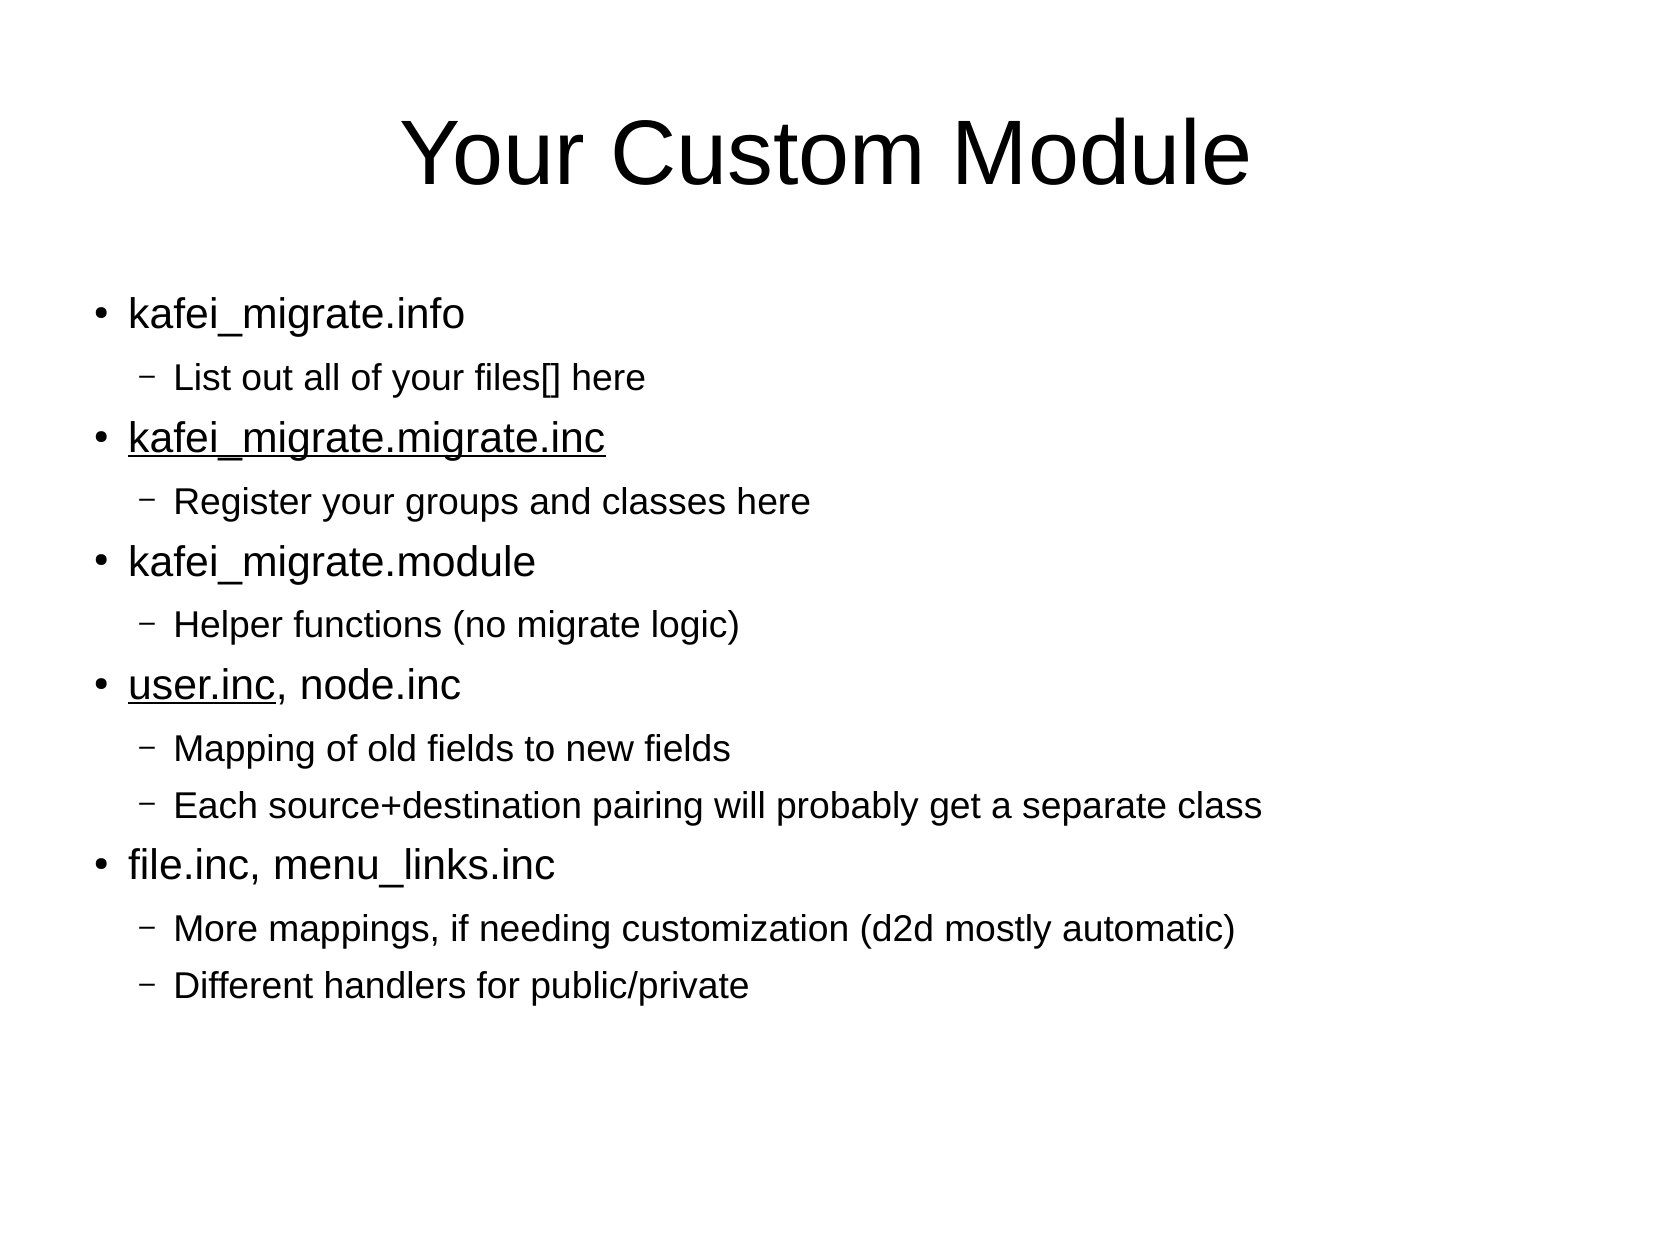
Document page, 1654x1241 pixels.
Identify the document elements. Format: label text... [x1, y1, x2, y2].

list kafei_migrate.info List out all of your files[] here kafei_migrate.migrate.inc Register your groups and classes here kafei_migrate.module Helper functions (no migrate logic) user.inc, node.inc Mapping of old fields to new fields Each source+destination pairing will probably get a separate class file.inc, menu_links.inc More mappings, if needing customization (d2d mostly automatic) Different handlers for public/private [82, 290, 1538, 1010]
title Your Custom Module [82, 49, 1571, 257]
